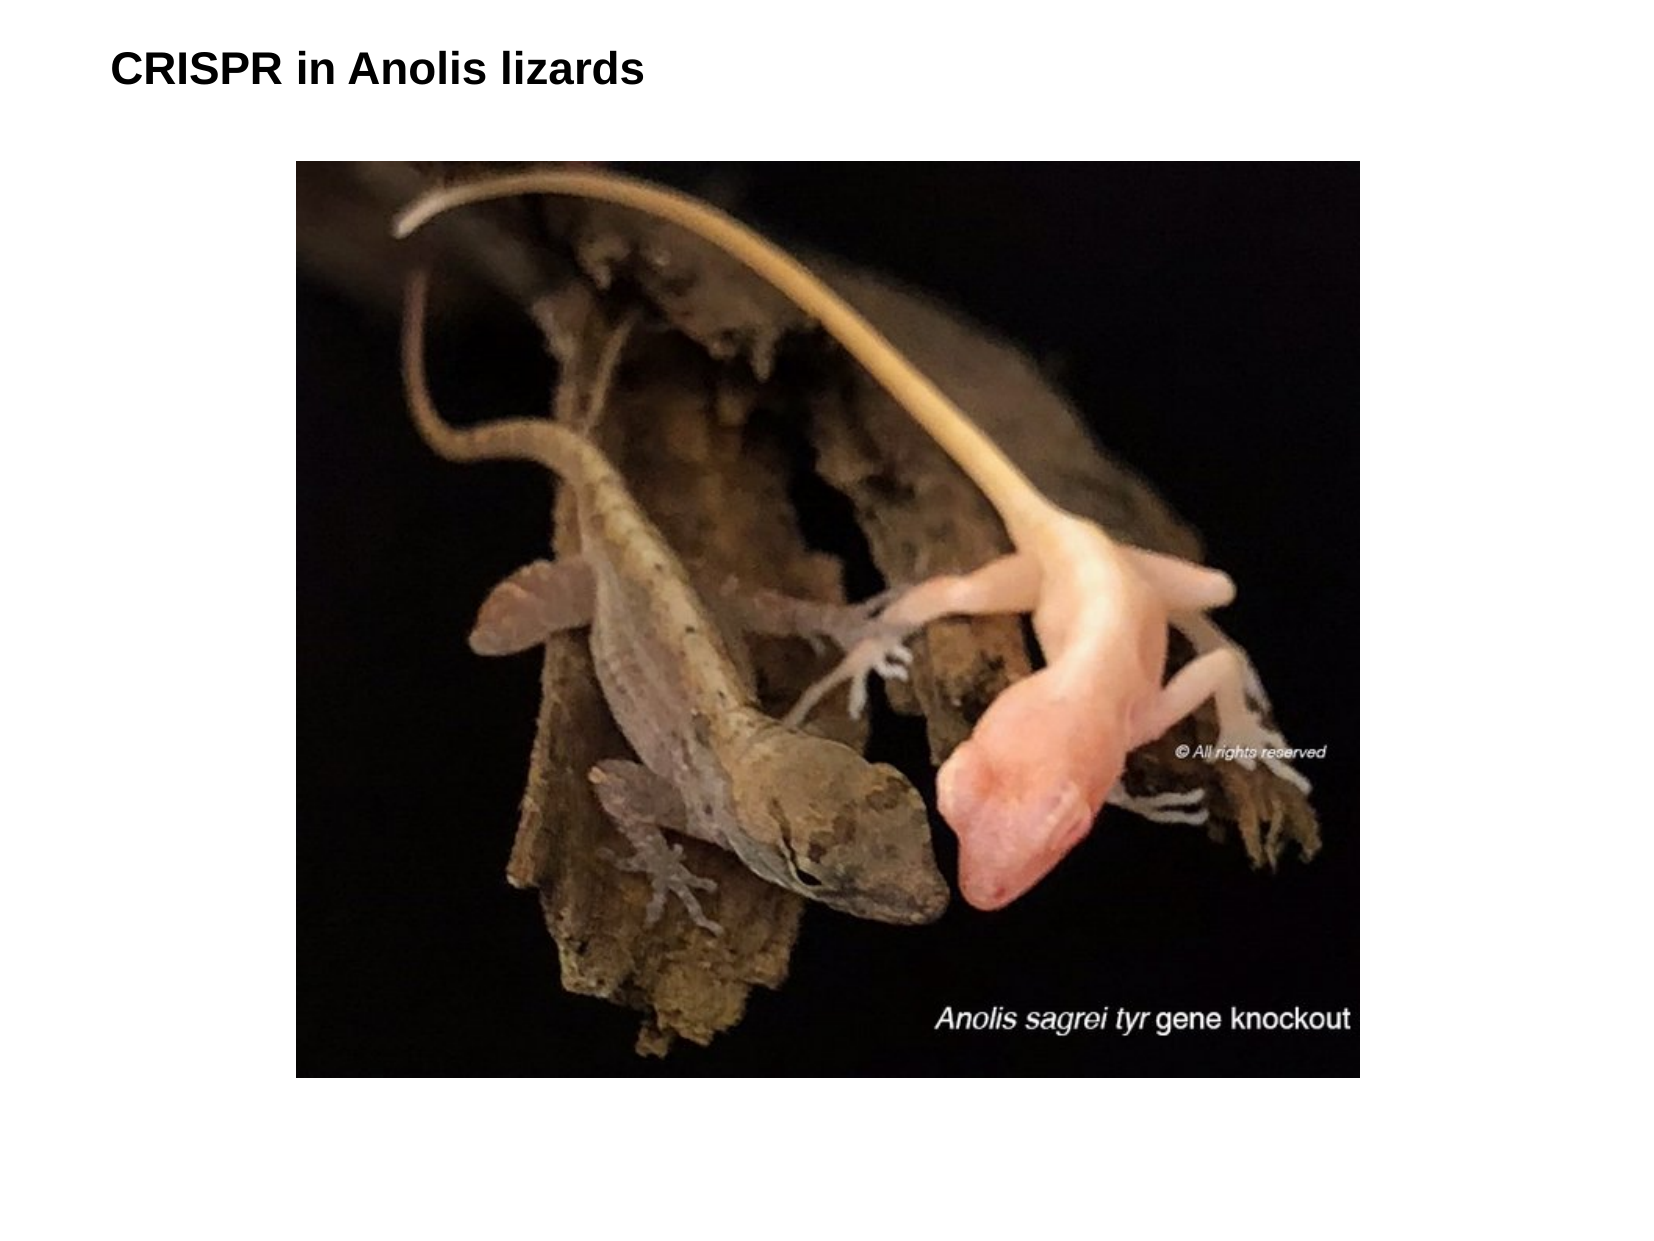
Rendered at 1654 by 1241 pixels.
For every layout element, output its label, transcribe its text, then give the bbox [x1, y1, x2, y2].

picture [296, 161, 1360, 1078]
text_box CRISPR in Anolis lizards [95, 35, 832, 102]
